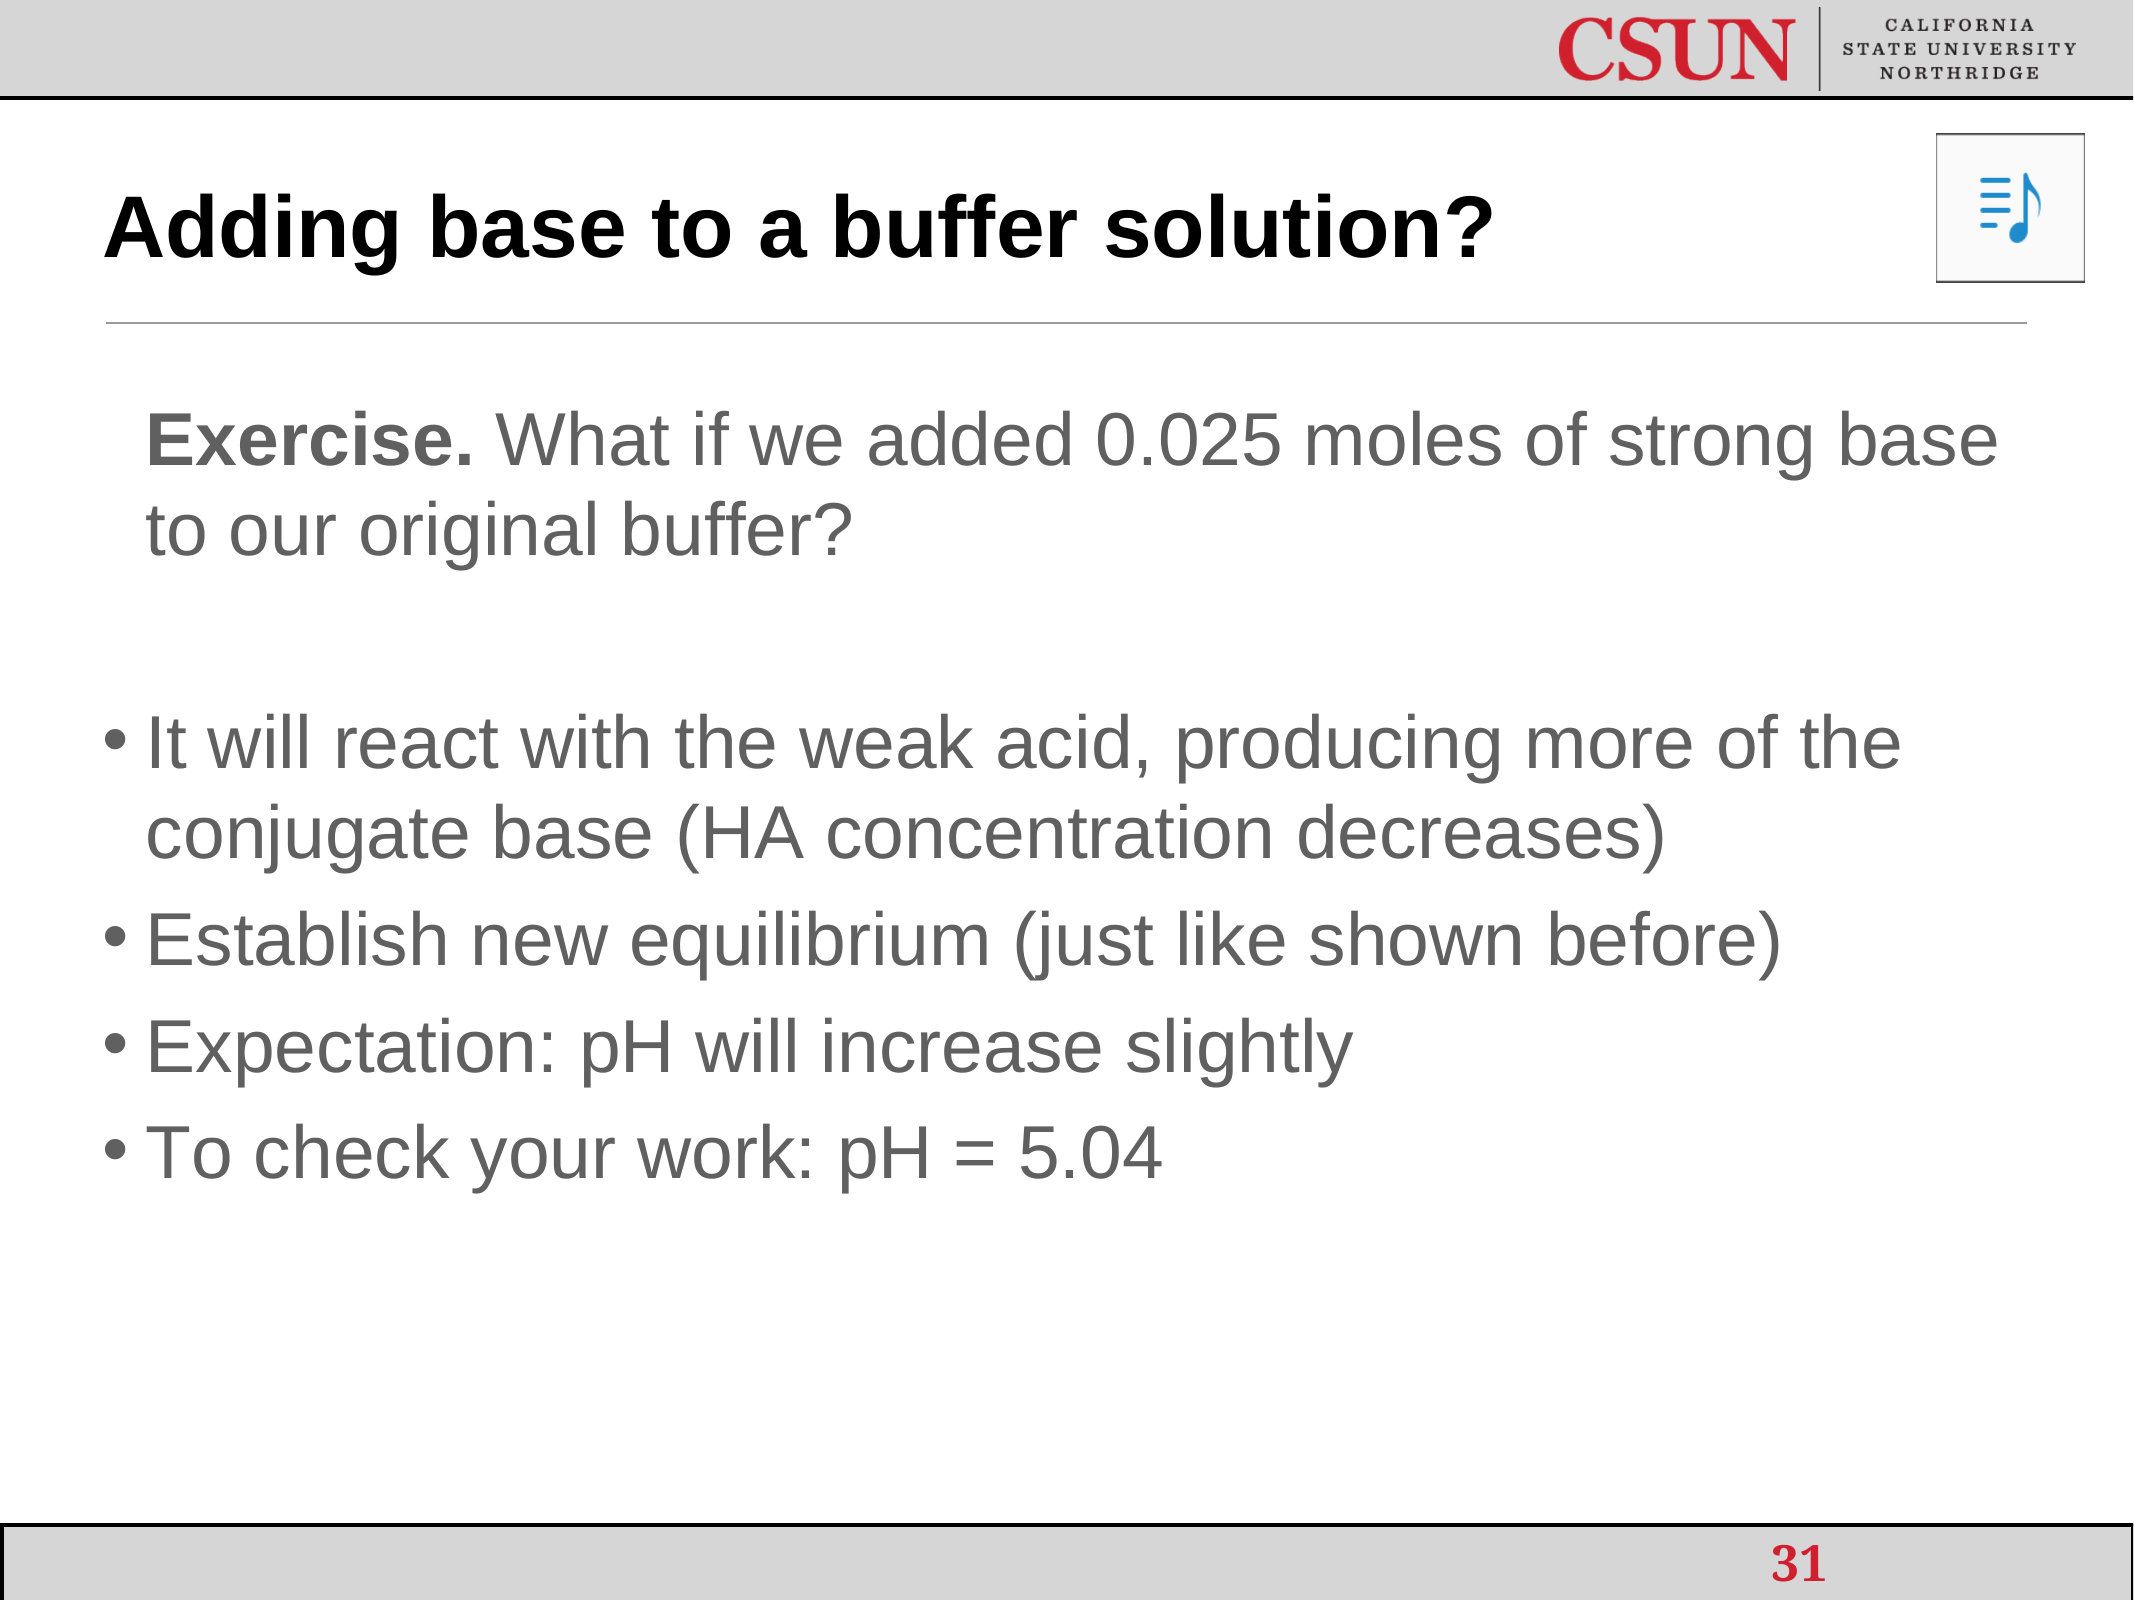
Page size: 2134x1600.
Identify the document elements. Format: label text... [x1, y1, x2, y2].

title Adding base to a buffer solution? [93, 104, 2040, 284]
text_box [1935, 132, 2086, 284]
picture [1559, 7, 2076, 91]
list Exercise. What if we added 0.025 moles of strong base to our original buffer? It will react with the weak acid, producing more of the conjugate base (HA concentration decreases) Establish new equilibrium (just like shown before) Expectation: pH will increase slightly To check your work: pH = 5.04 [93, 382, 2040, 1460]
